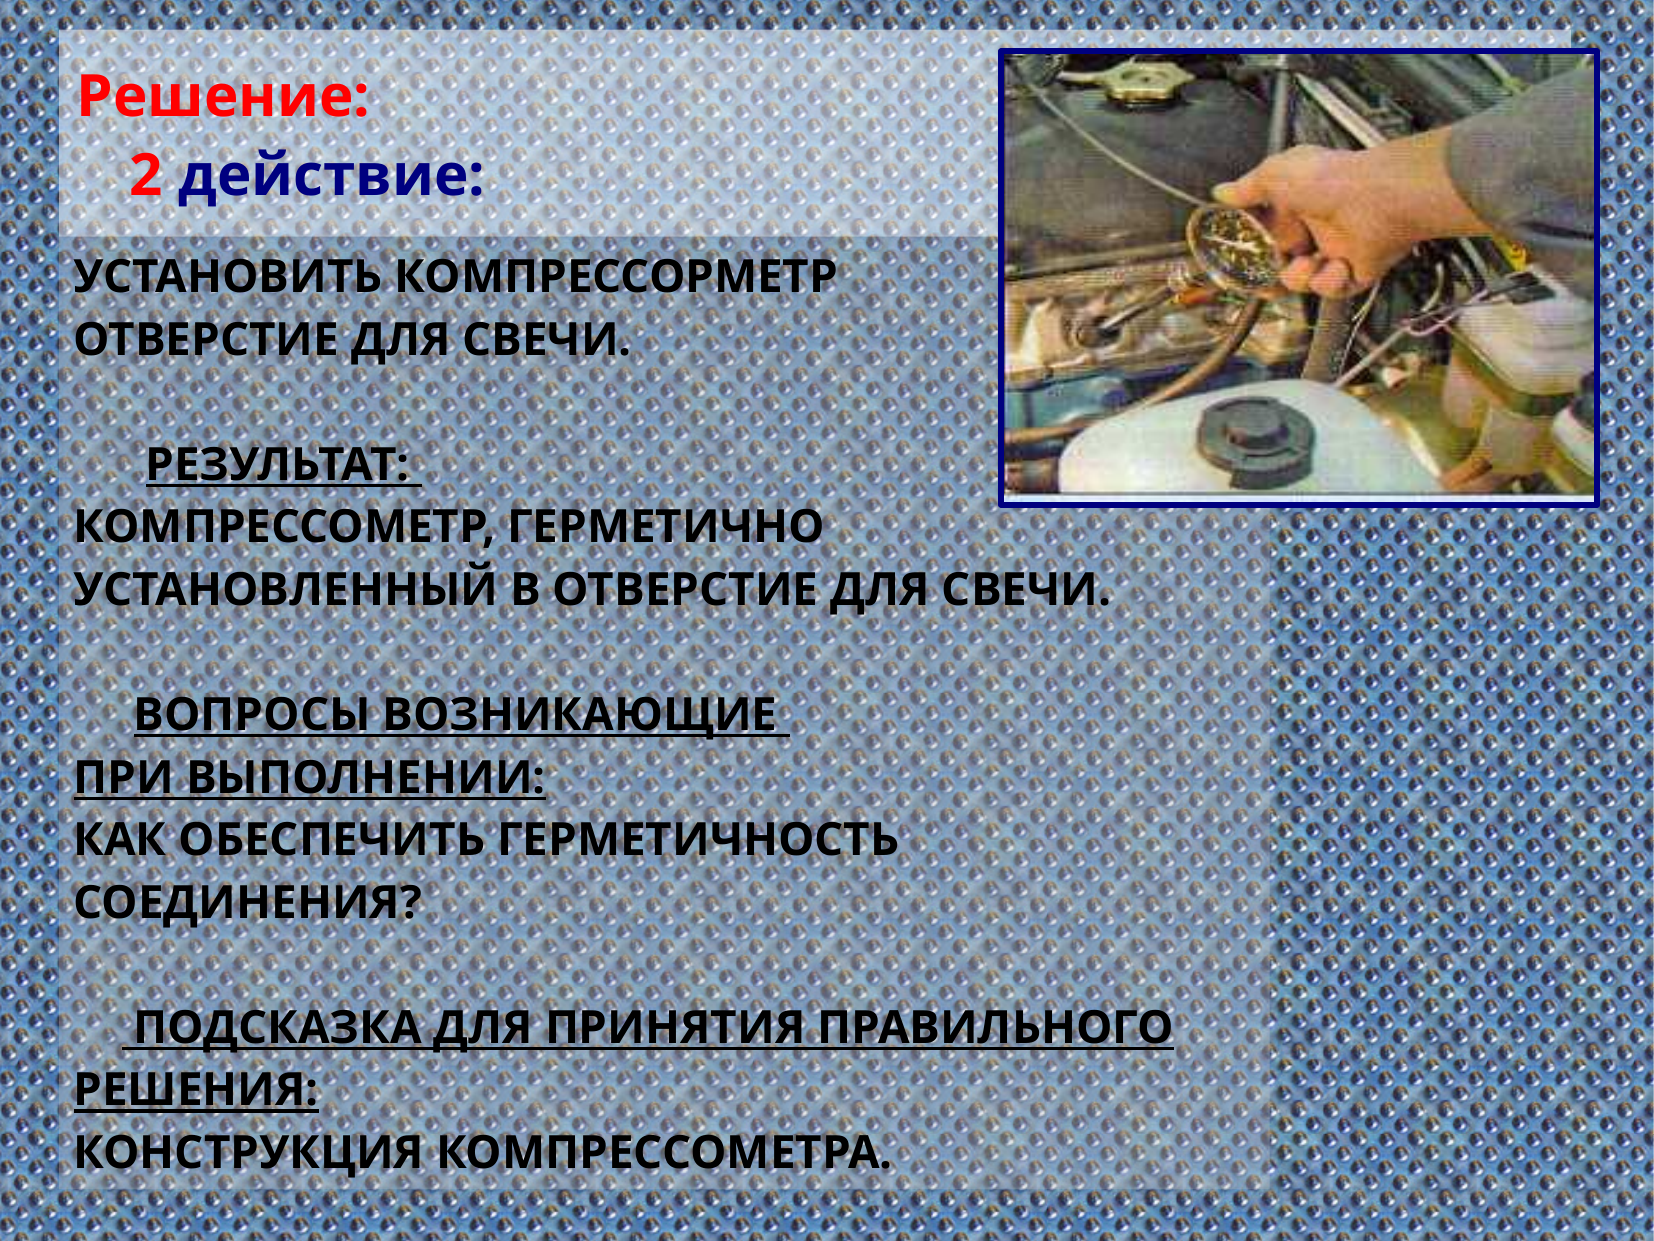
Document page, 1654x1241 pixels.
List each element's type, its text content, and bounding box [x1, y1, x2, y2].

text_box УСТАНОВИТЬ КОМПРЕССОРМЕТР В ОТВЕРСТИЕ ДЛЯ СВЕЧИ. РЕЗУЛЬТАТ: КОМПРЕССОМЕТР, ГЕРМЕТИЧНО УСТАНОВЛЕННЫЙ В ОТВЕРСТИЕ ДЛЯ СВЕЧИ. ВОПРОСЫ ВОЗНИКАЮЩИЕ ПРИ ВЫПОЛНЕНИИ: КАК ОБЕСПЕЧИТЬ ГЕРМЕТИЧНОСТЬ СОЕДИНЕНИЯ? ПОДСКАЗКА ДЛЯ ПРИНЯТИЯ ПРАВИЛЬНОГО РЕШЕНИЯ: КОНСТРУКЦИЯ КОМПРЕССОМЕТРА. [59, 236, 1270, 1139]
picture [0, 0, 1654, 1241]
title Решение: 2 действие: [59, 29, 1571, 236]
